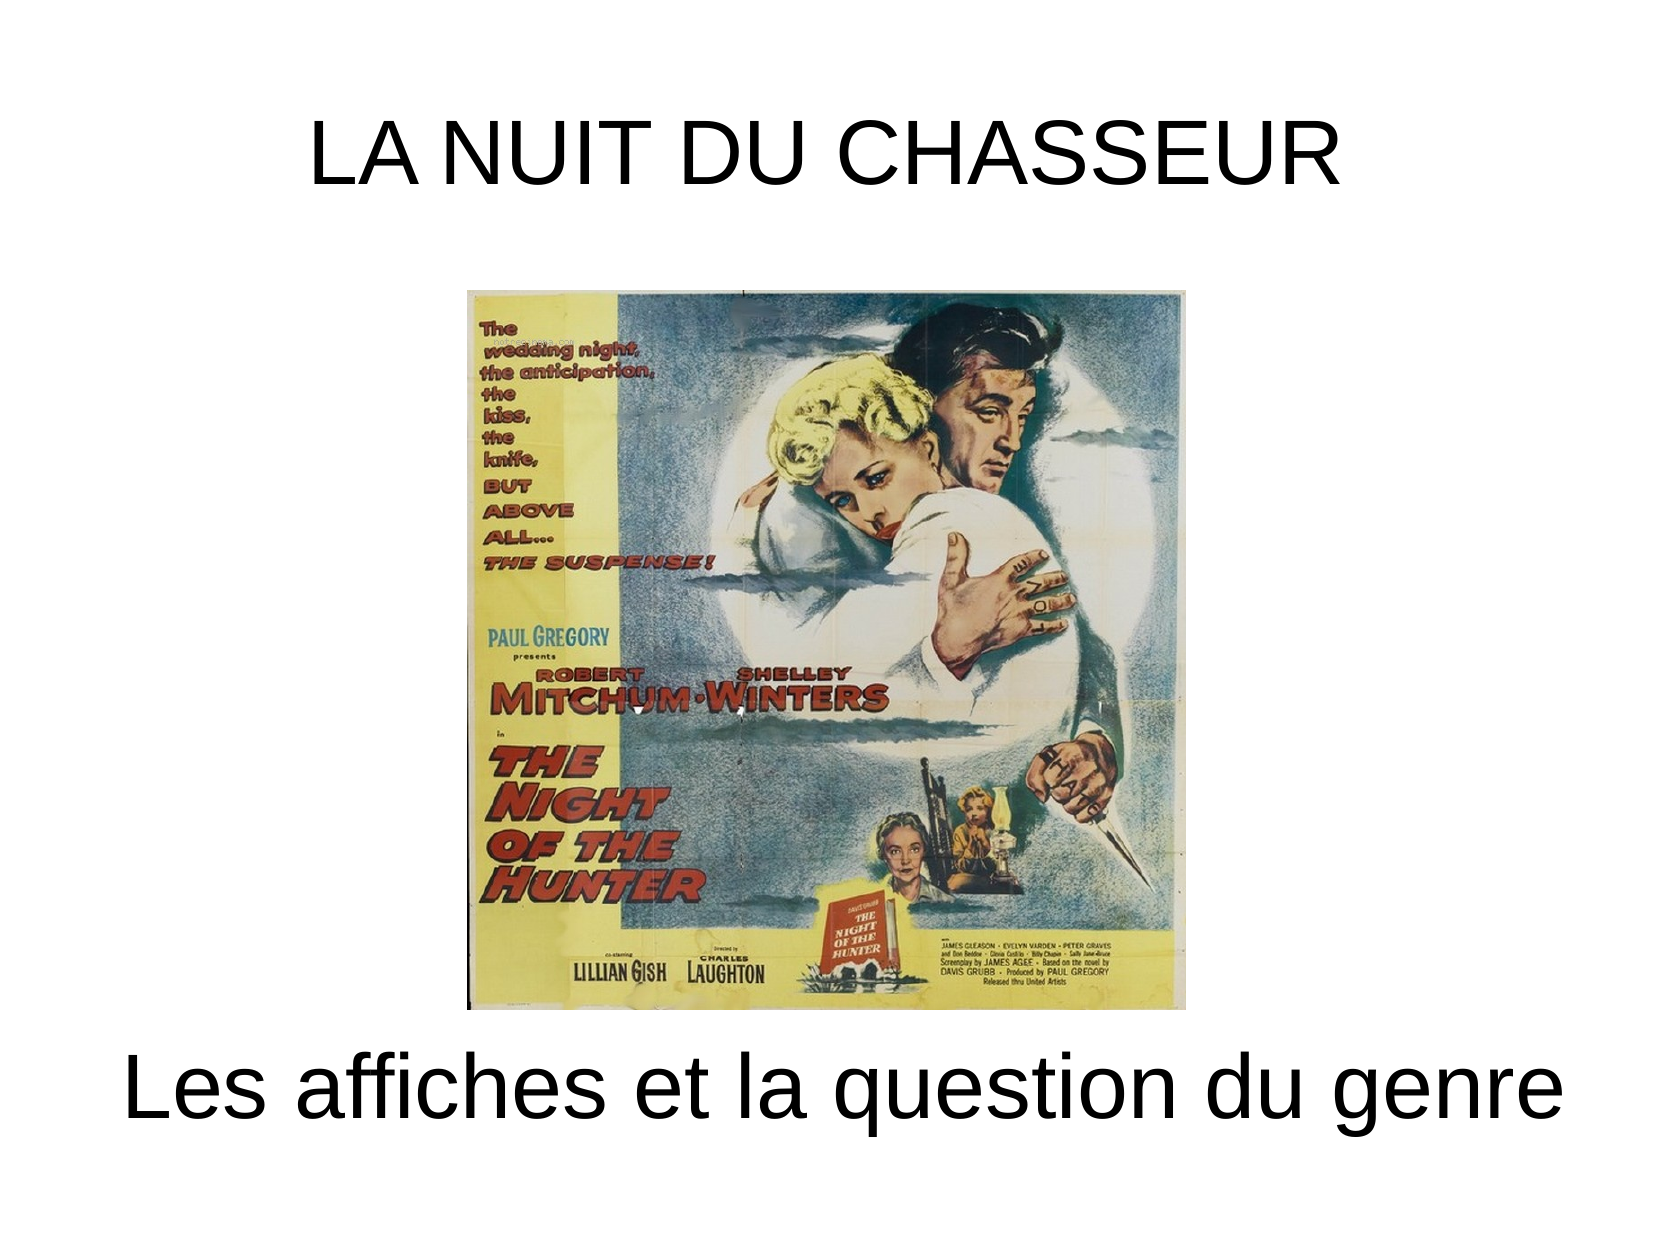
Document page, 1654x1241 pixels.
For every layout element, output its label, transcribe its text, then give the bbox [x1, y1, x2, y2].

title LA NUIT DU CHASSEUR [82, 49, 1571, 257]
text_box Les affiches et la question du genre [106, 1028, 1595, 1146]
picture [467, 290, 1186, 1010]
